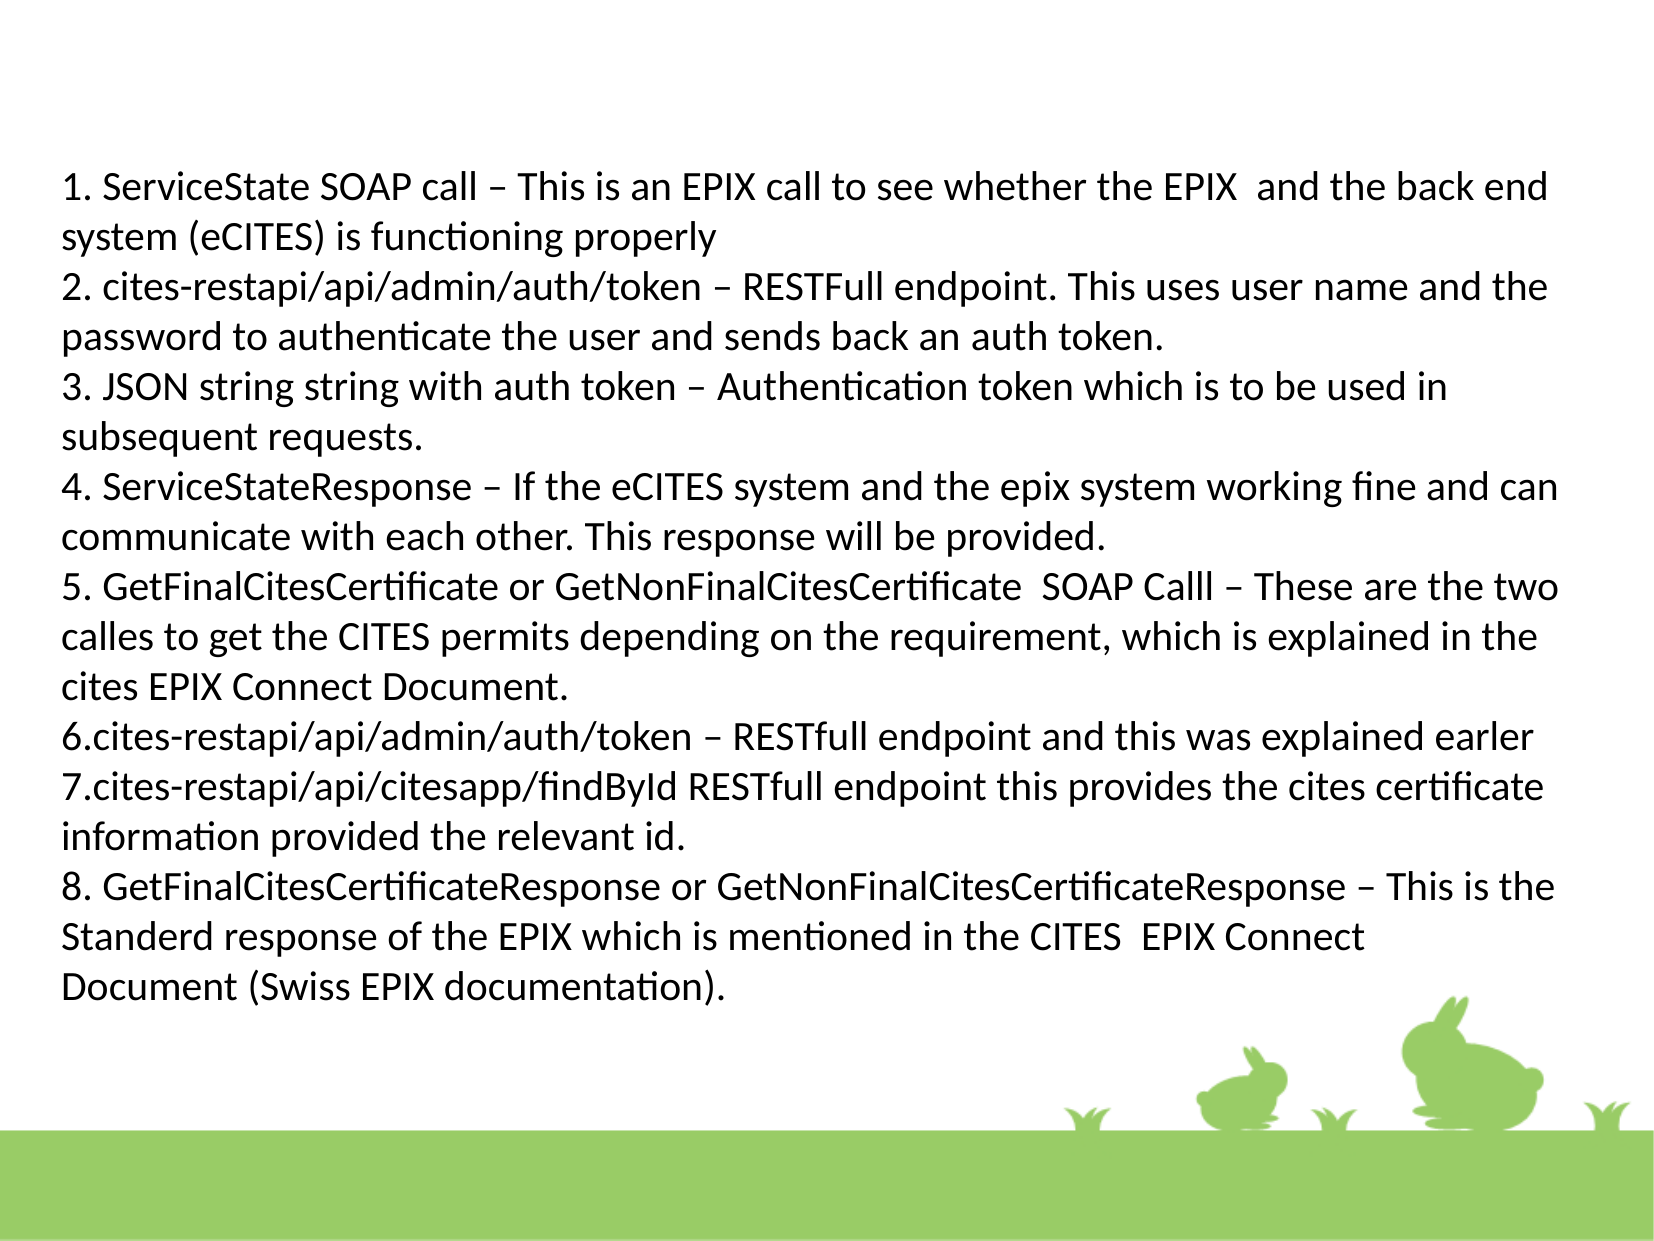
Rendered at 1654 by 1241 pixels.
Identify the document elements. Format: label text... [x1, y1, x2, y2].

text_box 1. ServiceState SOAP call – This is an EPIX call to see whether the EPIX and the back end system (eCITES) is functioning properly 2. cites-restapi/api/admin/auth/token – RESTFull endpoint. This uses user name and the password to authenticate the user and sends back an auth token. 3. JSON string string with auth token – Authentication token which is to be used in subsequent requests. 4. ServiceStateResponse – If the eCITES system and the epix system working fine and can communicate with each other. This response will be provided. 5. GetFinalCitesCertificate or GetNonFinalCitesCertificate SOAP Calll – These are the two calles to get the CITES permits depending on the requirement, which is explained in the cites EPIX Connect Document. 6.cites-restapi/api/admin/auth/token – RESTfull endpoint and this was explained earler 7.cites-restapi/api/citesapp/findById RESTfull endpoint this provides the cites certificate information provided the relevant id. 8. GetFinalCitesCertificateResponse or GetNonFinalCitesCertificateResponse – This is the Standerd response of the EPIX which is mentioned in the CITES EPIX Connect Document (Swiss EPIX documentation). [45, 151, 1608, 1116]
